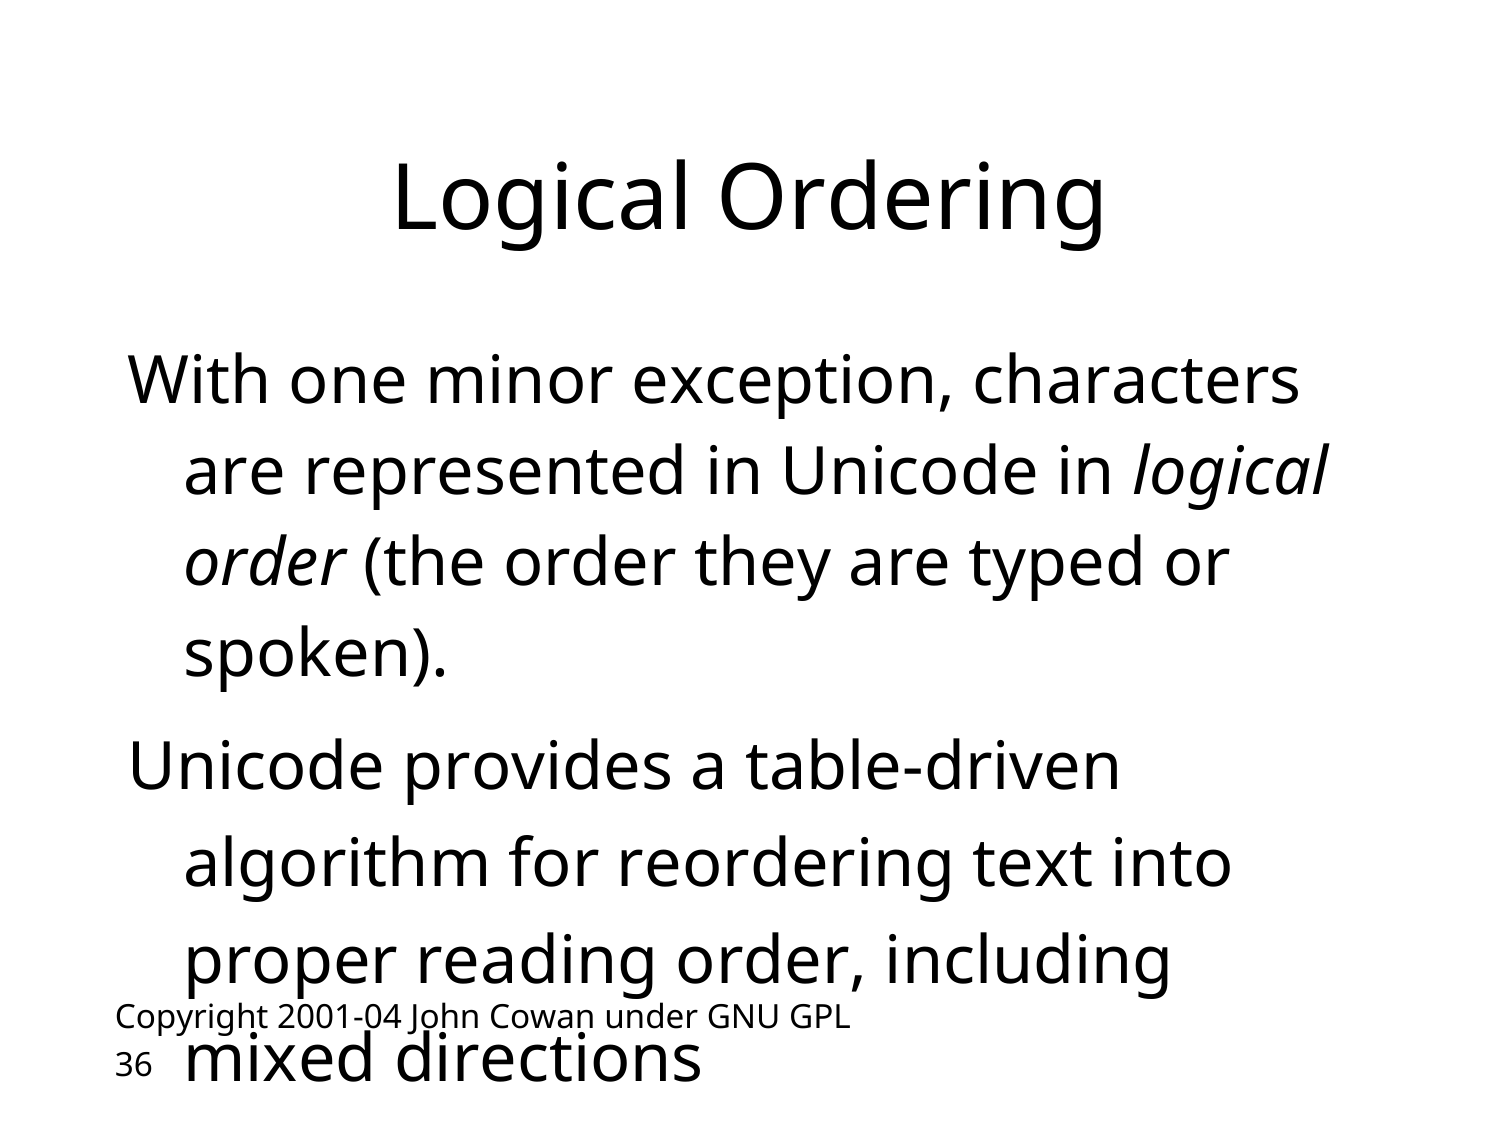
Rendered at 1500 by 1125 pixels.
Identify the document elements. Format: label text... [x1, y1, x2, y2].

title Logical Ordering [112, 99, 1388, 288]
list With one minor exception, characters are represented in Unicode in logical order (the order they are typed or spoken). Unicode provides a table-driven algorithm for reordering text into proper reading order, including mixed directions [112, 324, 1388, 1000]
